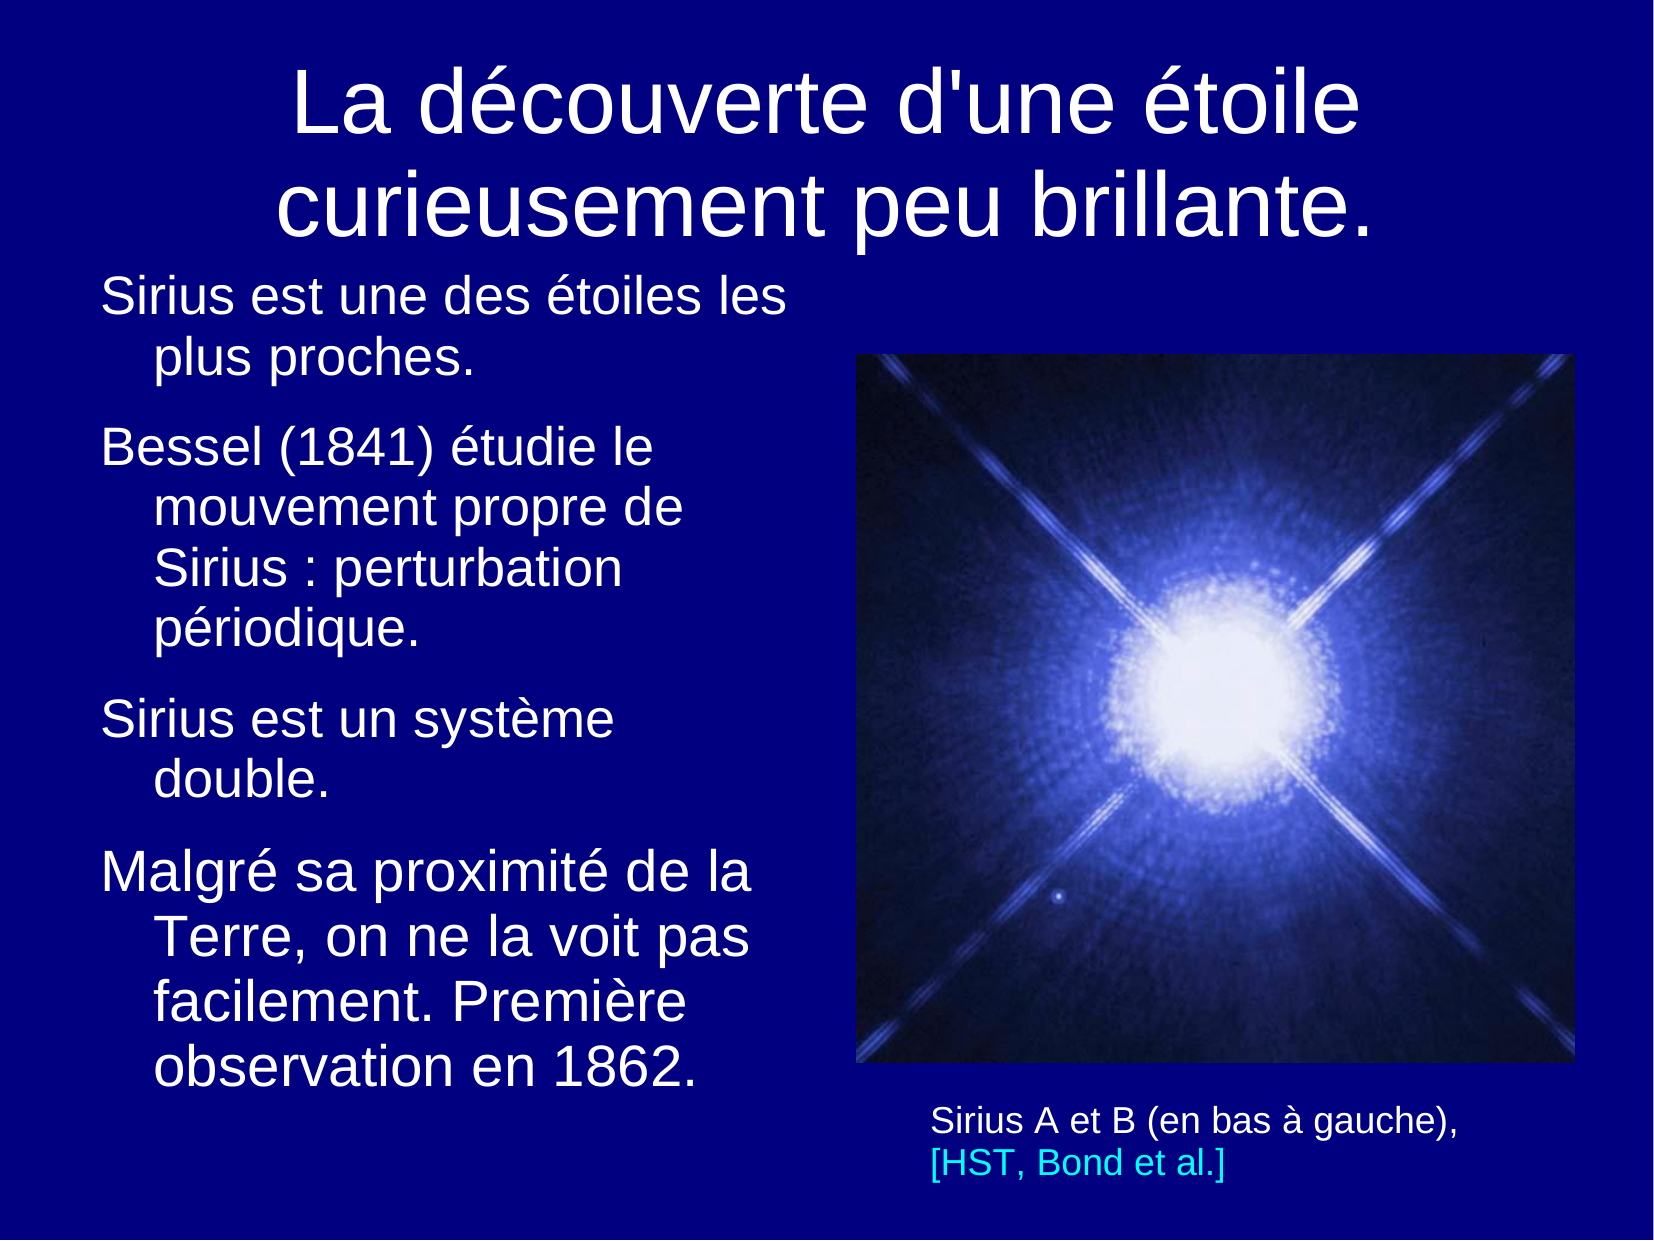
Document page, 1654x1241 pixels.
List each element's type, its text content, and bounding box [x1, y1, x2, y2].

title La découverte d'une étoile curieusement peu brillante. [82, 49, 1571, 257]
list Sirius est une des étoiles les plus proches. Bessel (1841) étudie le mouvement propre de Sirius : perturbation périodique. Sirius est un système double. Malgré sa proximité de la Terre, on ne la voit pas facilement. Première observation en 1862. [82, 265, 798, 1163]
text_box Sirius A et B (en bas à gauche), [HST, Bond et al.] [915, 1092, 1474, 1192]
picture [856, 354, 1575, 1063]
